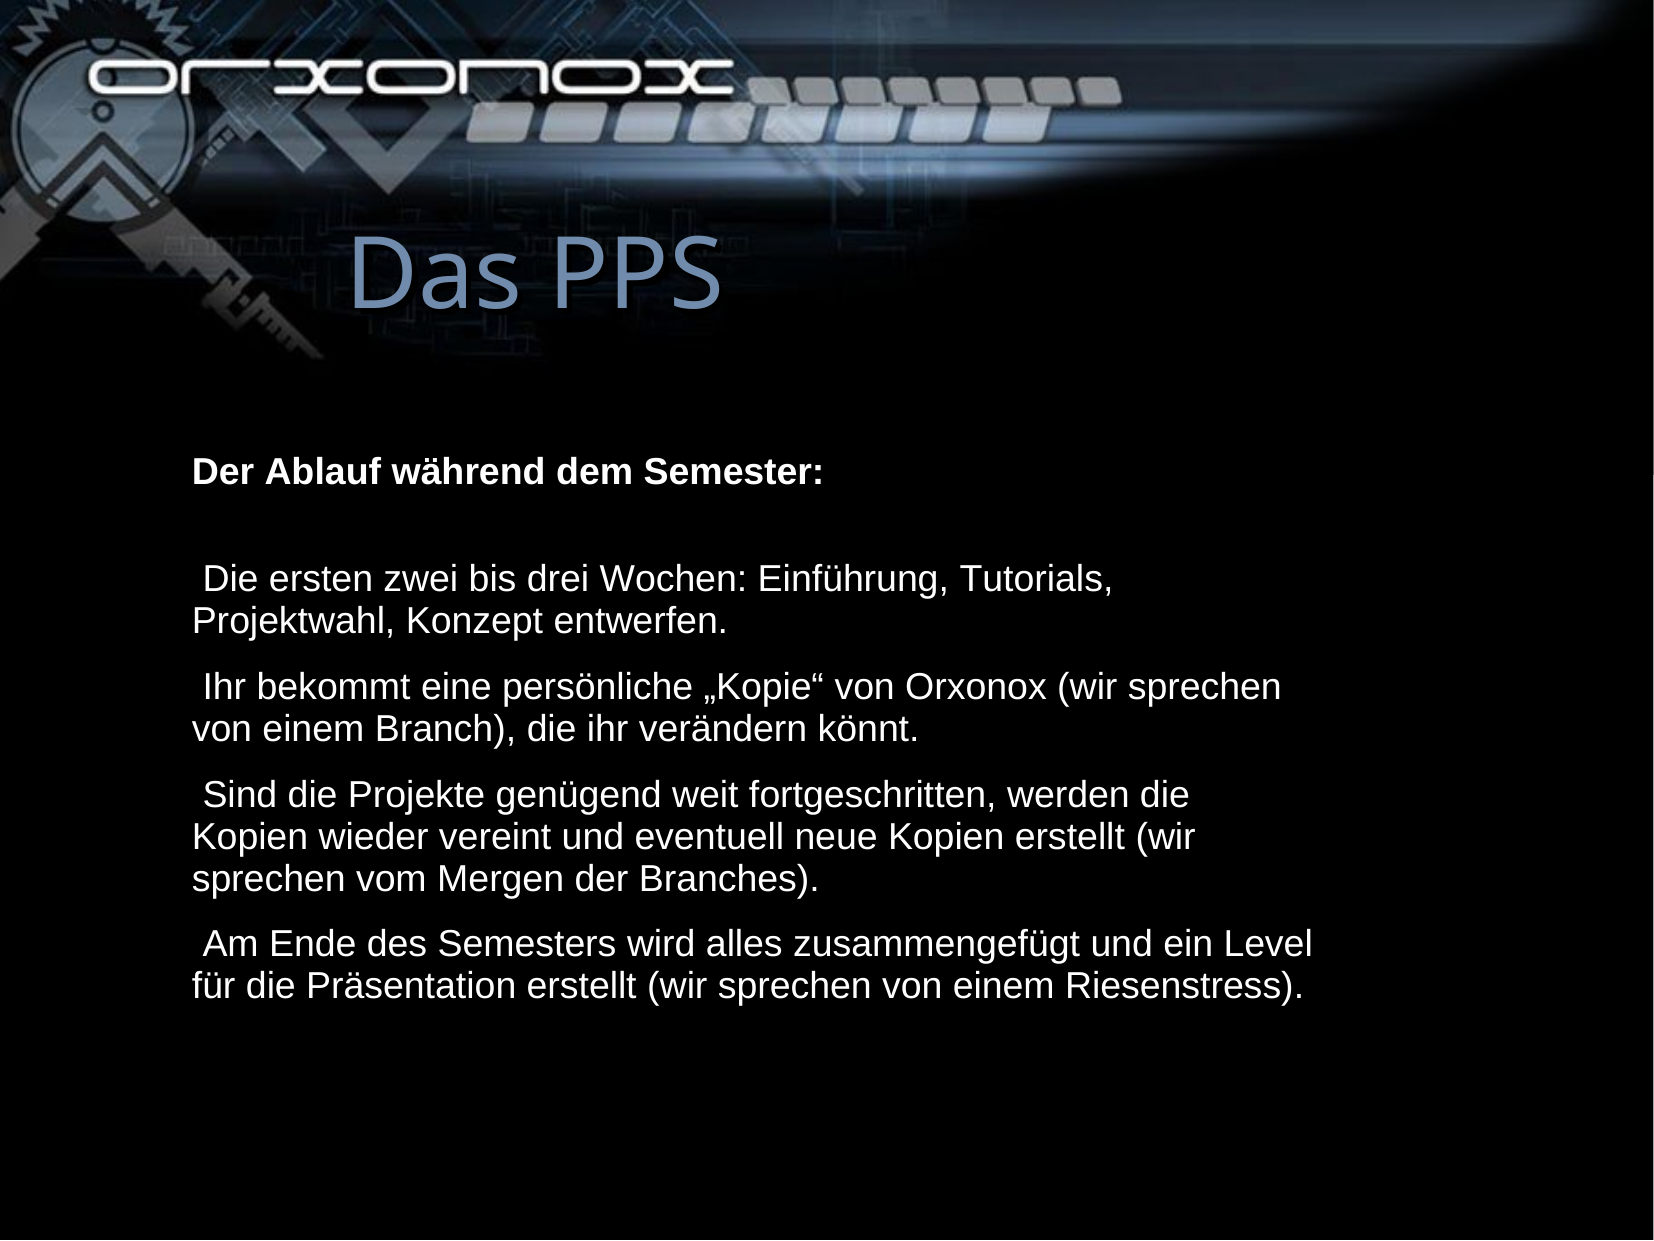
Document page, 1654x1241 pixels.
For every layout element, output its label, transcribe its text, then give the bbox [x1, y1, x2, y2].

text_box Der Ablauf während dem Semester: Die ersten zwei bis drei Wochen: Einführung, Tutorials, Projektwahl, Konzept entwerfen. Ihr bekommt eine persönliche „Kopie“ von Orxonox (wir sprechen von einem Branch), die ihr verändern könnt. Sind die Projekte genügend weit fortgeschritten, werden die Kopien wieder vereint und eventuell neue Kopien erstellt (wir sprechen vom Mergen der Branches). Am Ende des Semesters wird alles zusammengefügt und ein Level für die Präsentation erstellt (wir sprechen von einem Riesenstress). [177, 442, 1329, 1058]
picture [0, 0, 1654, 475]
text_box Das PPS [330, 194, 1306, 344]
